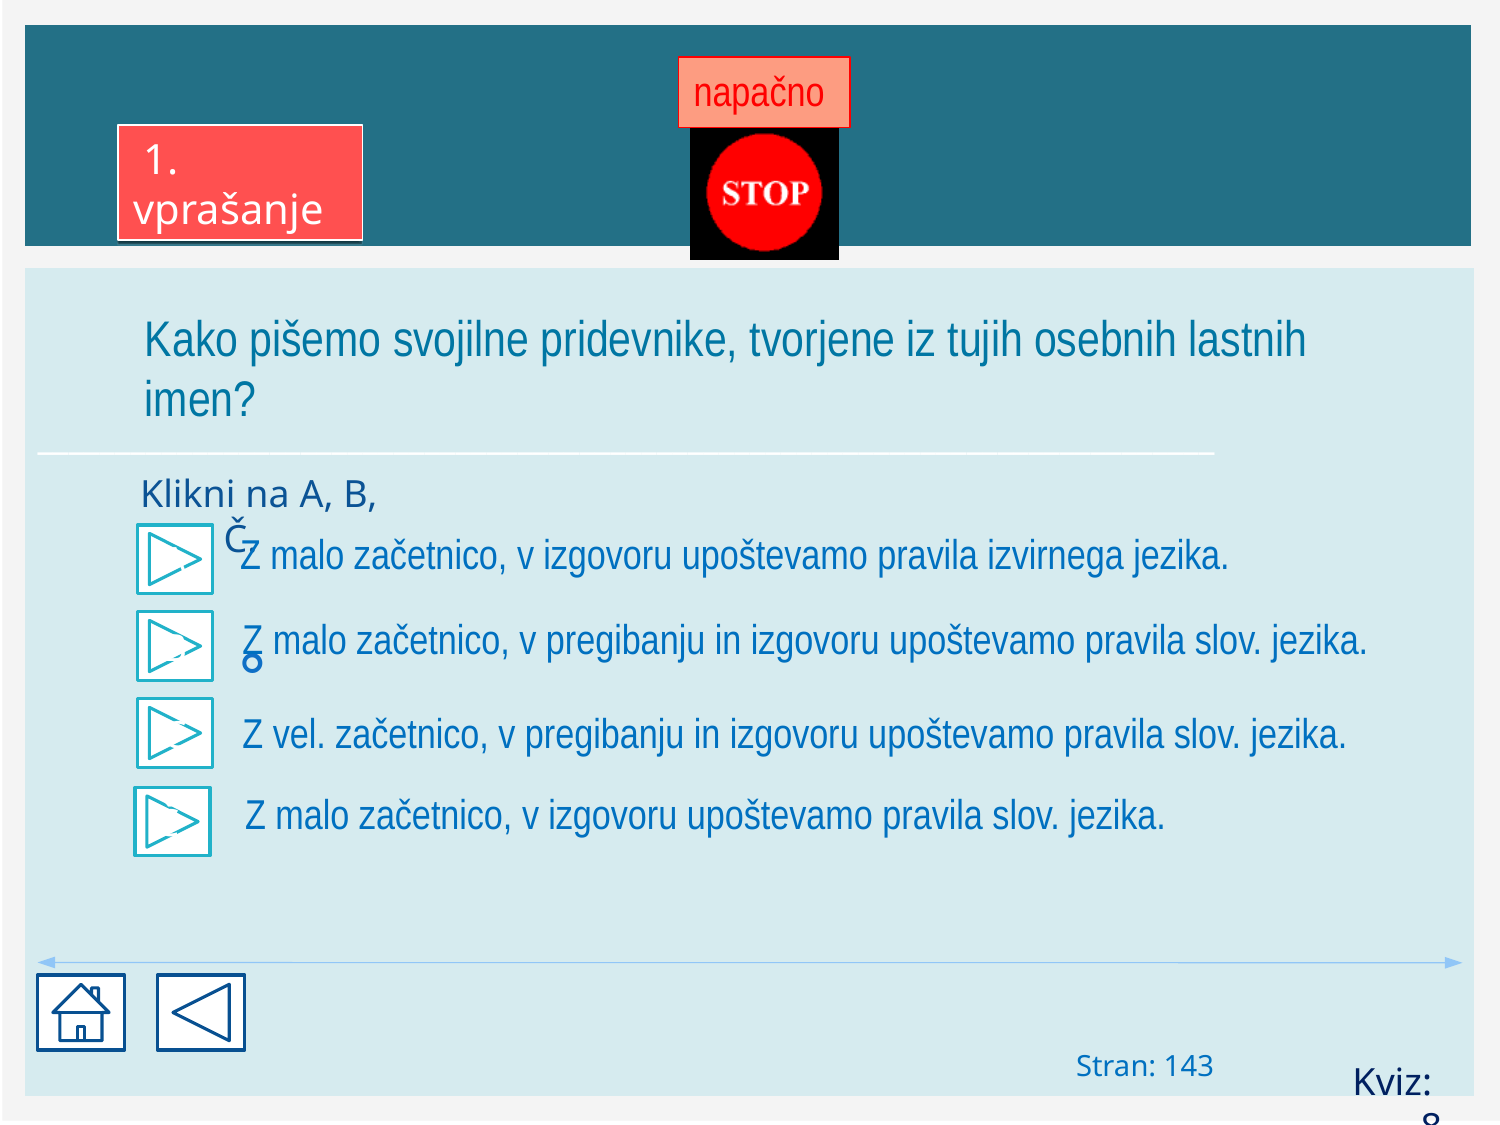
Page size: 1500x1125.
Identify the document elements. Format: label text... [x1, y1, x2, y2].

text_box C [137, 698, 213, 768]
text_box Kviz: 8 [1337, 1050, 1475, 1111]
text_box [2, 0, 1500, 1124]
text_box Č. [135, 787, 211, 856]
text_box 1. vprašanje [118, 125, 363, 191]
text_box Kako pišemo svojilne pridevnike, tvorjene iz tujih osebnih lastnih imen? [129, 298, 1368, 436]
text_box Z malo začetnico, v izgovoru upoštevamo pravila slov. jezika. [230, 780, 1407, 846]
text_box Z vel. začetnico, v pregibanju in izgovoru upoštevamo pravila slov. jezika. [227, 698, 1463, 765]
text_box A [137, 524, 213, 594]
text_box Z malo začetnico, v pregibanju in izgovoru upoštevamo pravila slov. jezika. [227, 605, 1463, 671]
text_box Stran: 143 [980, 1039, 1318, 1090]
picture [690, 128, 839, 260]
text_box B [137, 611, 213, 681]
text_box ____________________________________________________________________________ [22, 404, 1488, 466]
text_box Klikni na A, B, C ali Č. [125, 466, 413, 524]
text_box Z malo začetnico, v izgovoru upoštevamo pravila izvirnega jezika. [224, 519, 1463, 586]
text_box [1426, 1116, 1435, 1121]
text_box napačno [678, 57, 850, 128]
